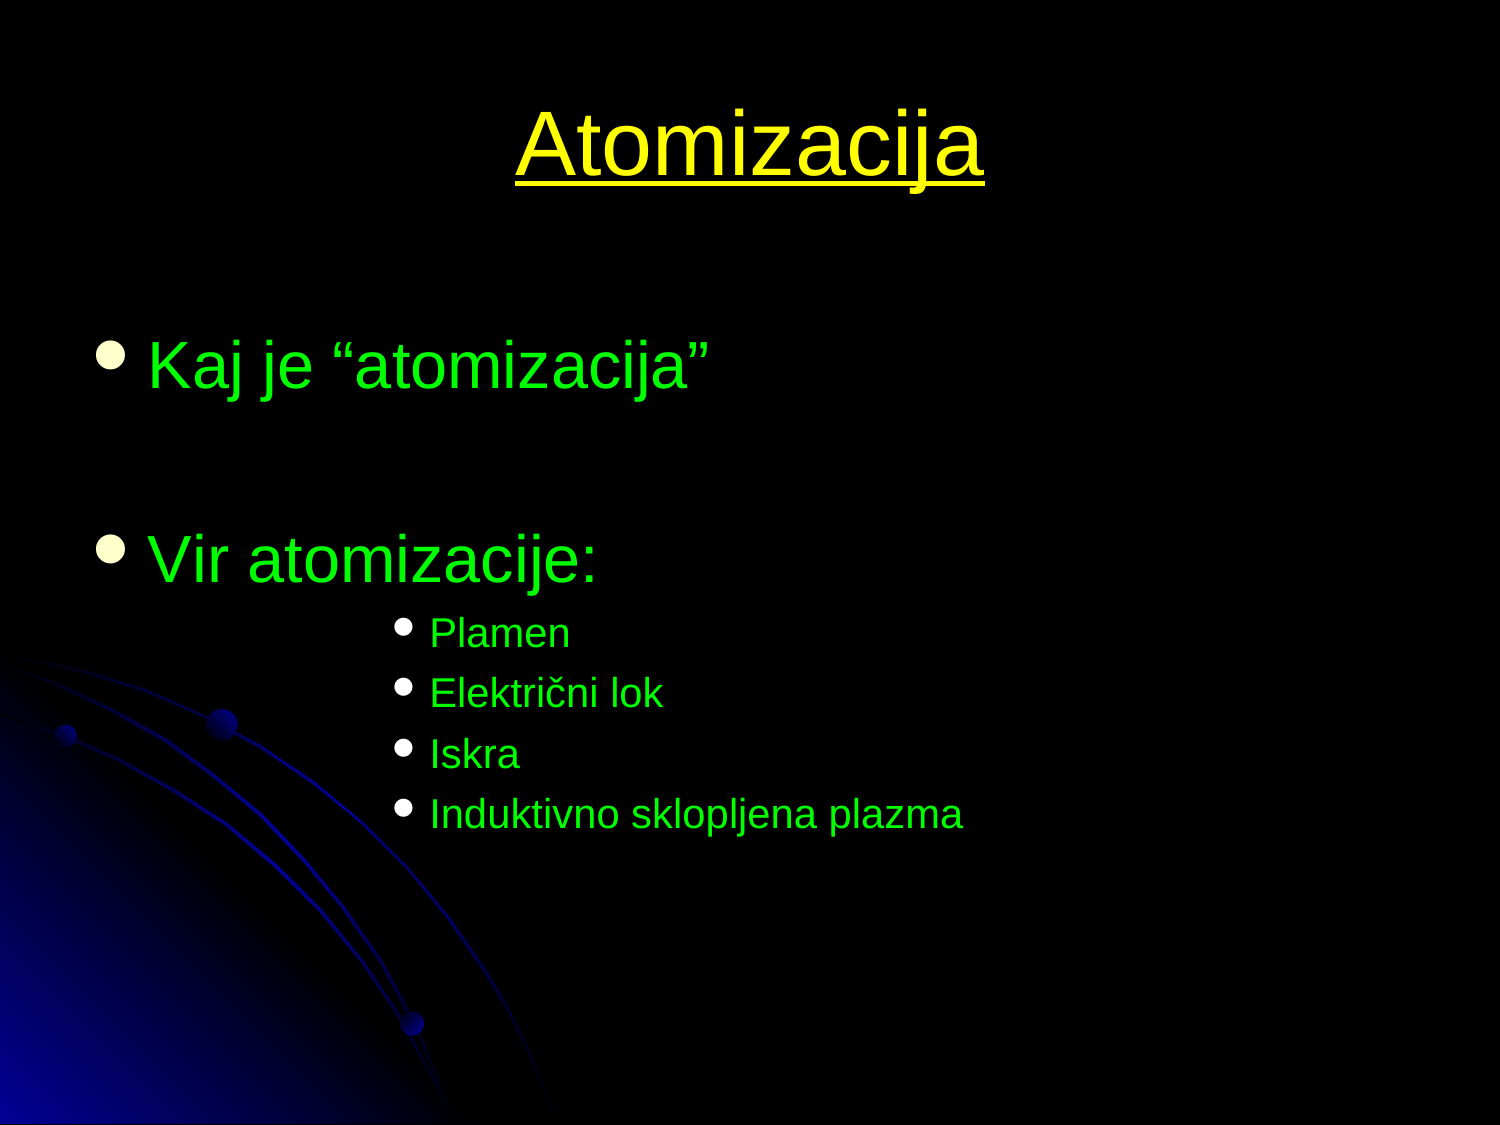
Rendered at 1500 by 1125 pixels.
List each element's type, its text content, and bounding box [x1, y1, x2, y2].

title Atomizacija [75, 45, 1426, 233]
list Kaj je “atomizacija” Vir atomizacije: Plamen Električni lok Iskra Induktivno sklopljena plazma [76, 314, 1059, 1024]
